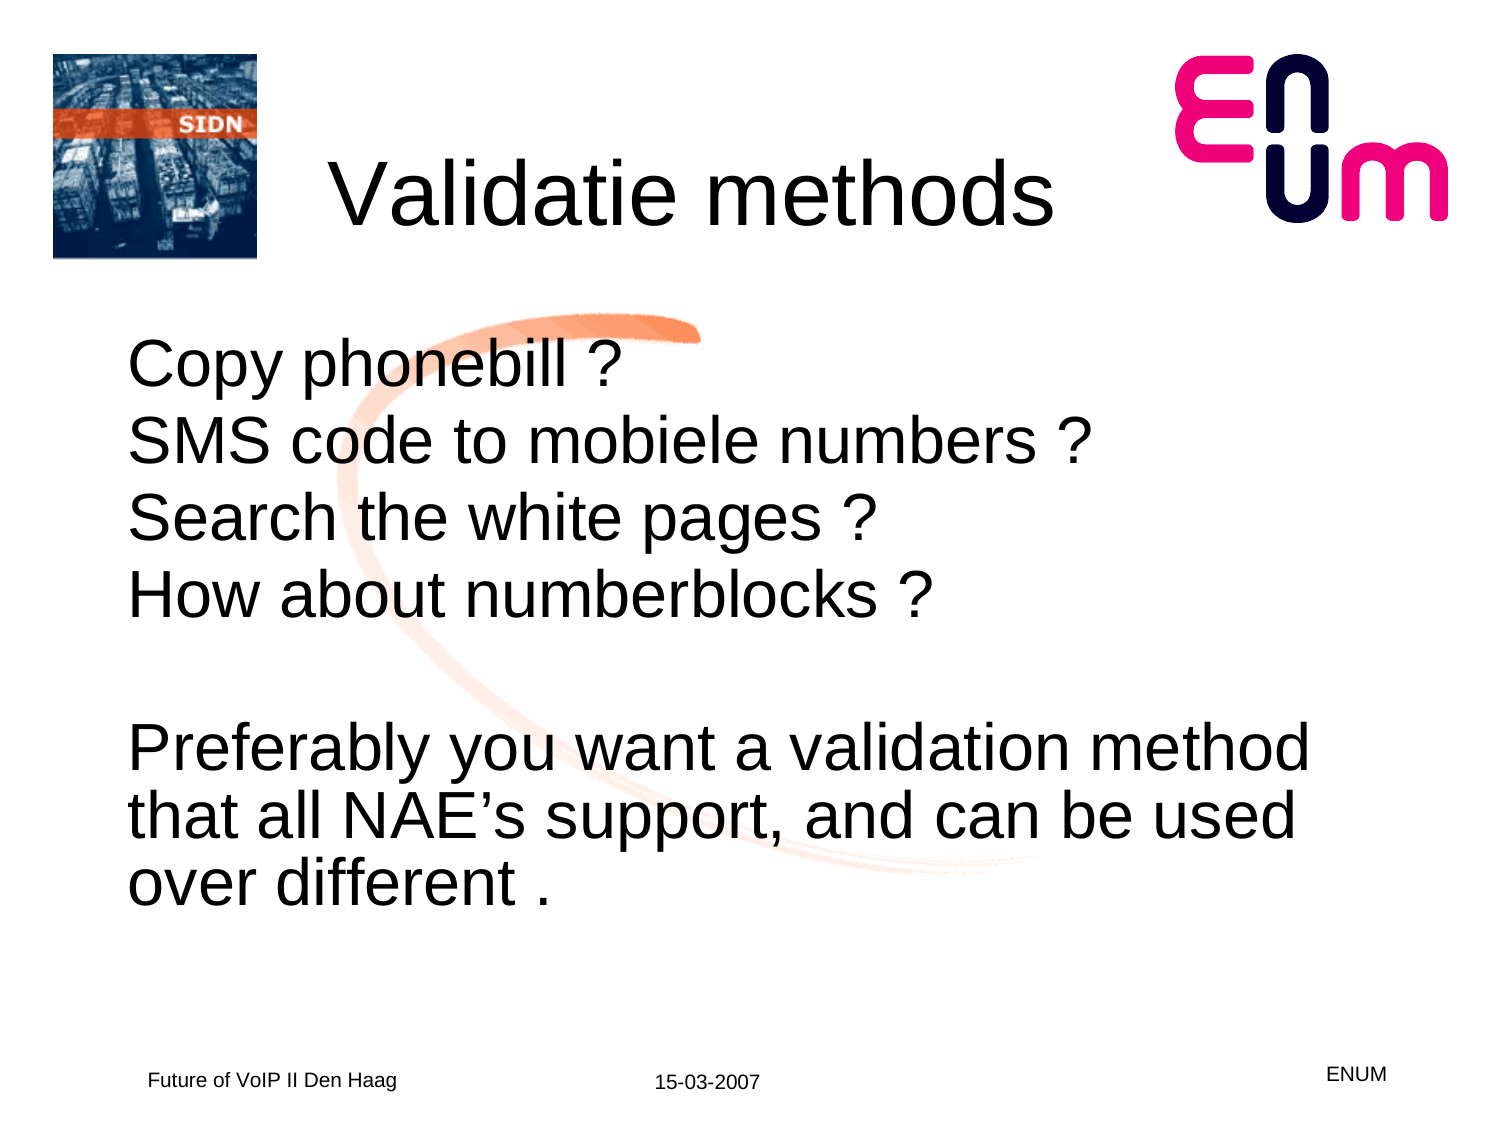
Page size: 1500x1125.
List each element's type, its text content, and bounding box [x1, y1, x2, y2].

title Validatie methods [312, 99, 1382, 288]
list Copy phonebill ? SMS code to mobiele numbers ? Search the white pages ? How about numberblocks ? Preferably you want a validation method that all NAE’s support, and can be used over different . [112, 324, 1382, 1000]
picture [53, 0, 1448, 324]
picture [112, 1000, 1371, 1120]
